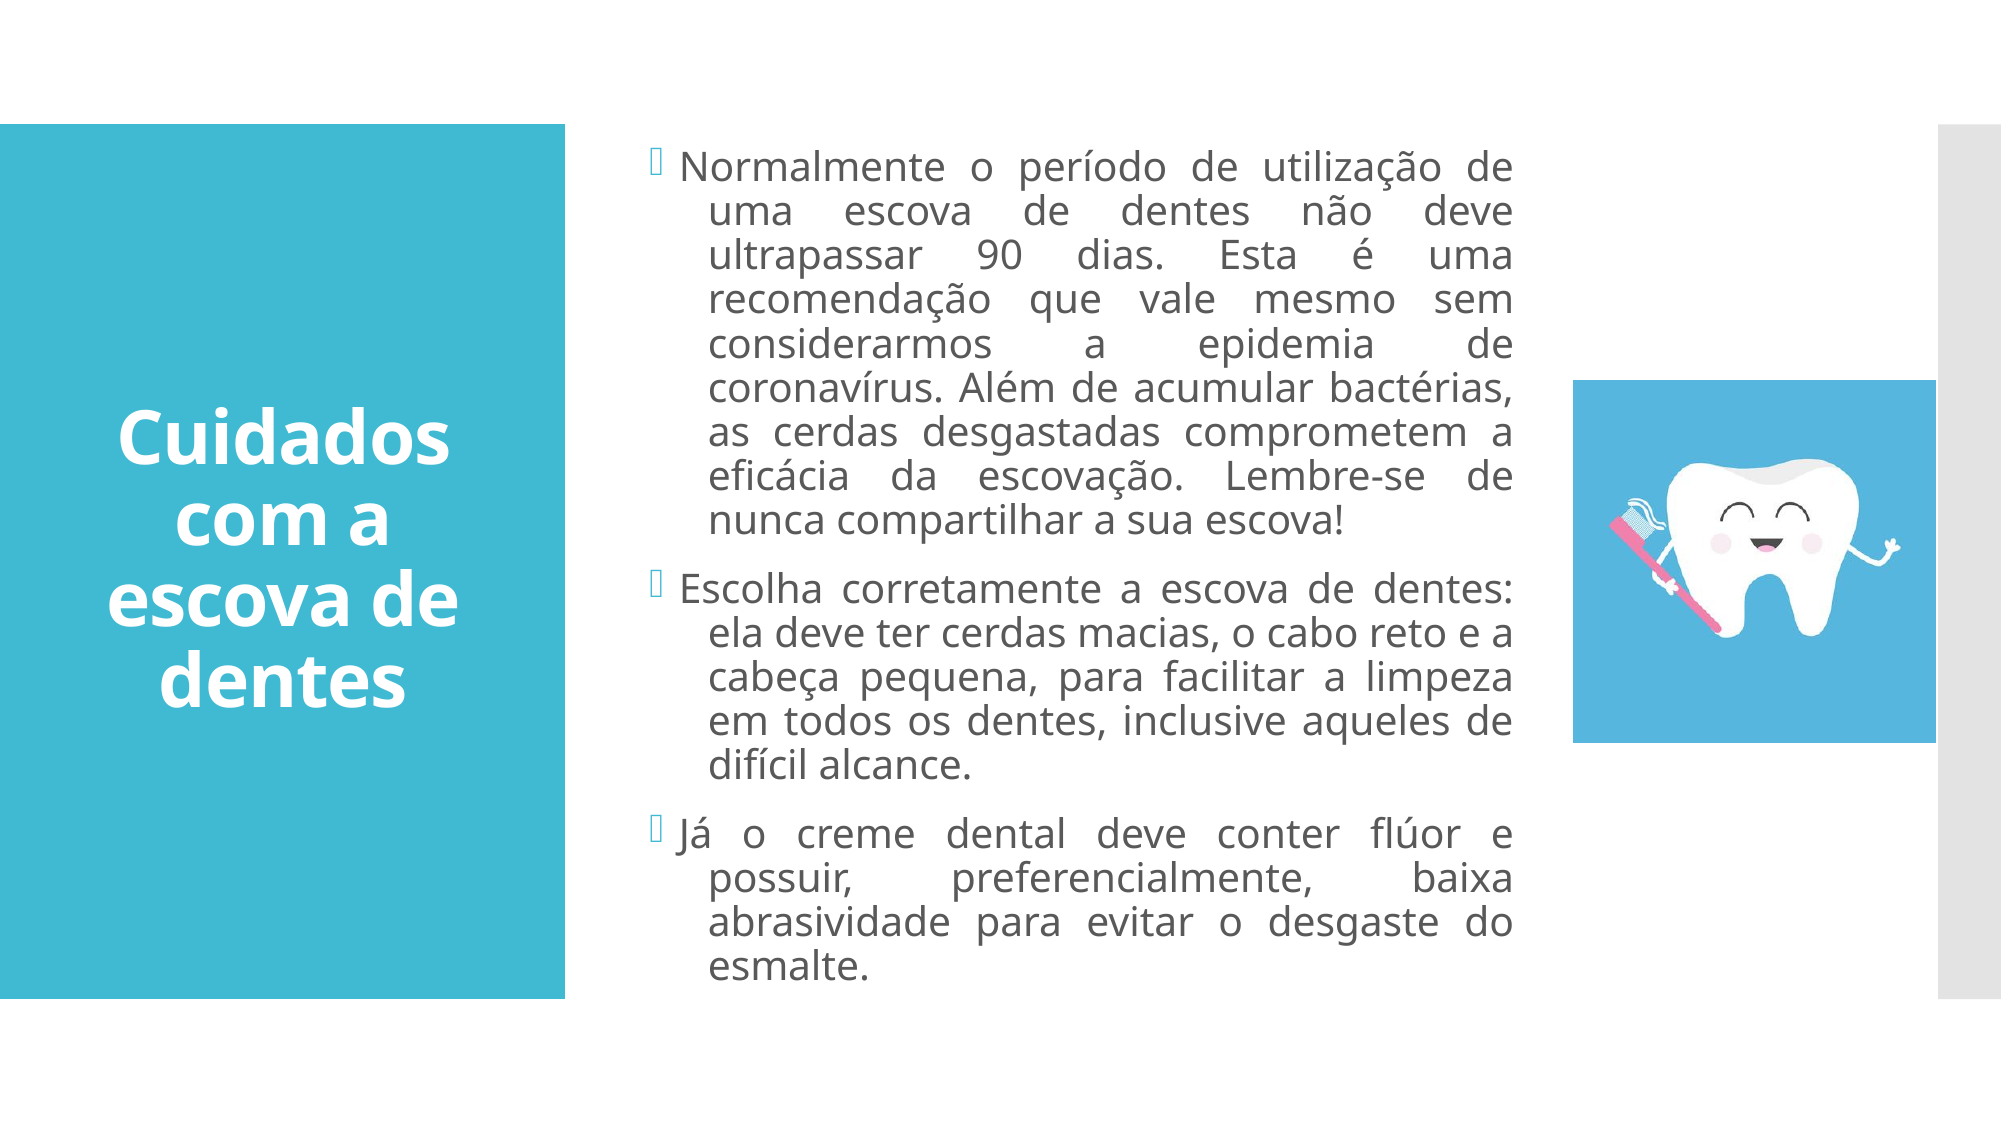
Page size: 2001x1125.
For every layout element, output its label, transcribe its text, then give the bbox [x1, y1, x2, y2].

list Normalmente o período de utilização de uma escova de dentes não deve ultrapassar 90 dias. Esta é uma recomendação que vale mesmo sem considerarmos a epidemia de coronavírus. Além de acumular bactérias, as cerdas desgastadas comprometem a eficácia da escovação. Lembre-se de nunca compartilhar a sua escova! Escolha corretamente a escova de dentes: ela deve ter cerdas macias, o cabo reto e a cabeça pequena, para facilitar a limpeza em todos os dentes, inclusive aqueles de difícil alcance. Já o creme dental deve conter flúor e possuir, preferencialmente, baixa abrasividade para evitar o desgaste do esmalte. [634, 130, 1531, 1005]
title Cuidados com a escova de dentes [41, 184, 526, 940]
picture [1573, 380, 1936, 743]
